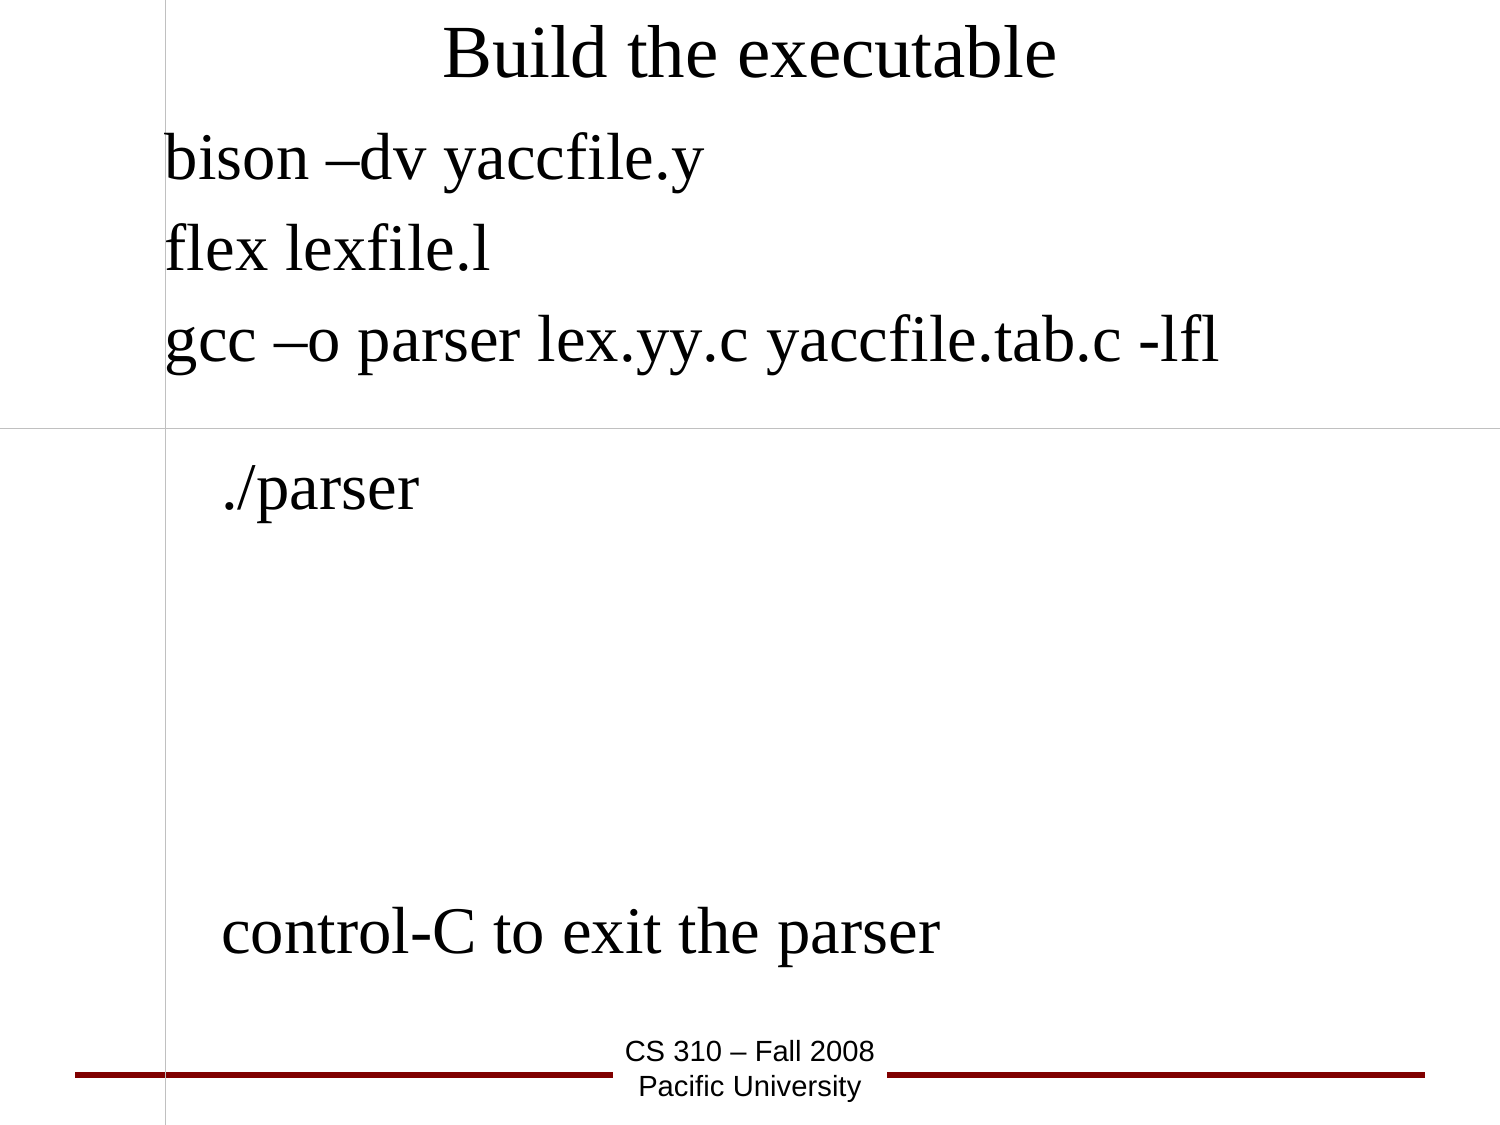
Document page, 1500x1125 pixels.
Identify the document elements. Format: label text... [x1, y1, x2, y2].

title Build the executable [112, 2, 1388, 103]
list bison –dv yaccfile.y flex lexfile.l gcc –o parser lex.yy.c yaccfile.tab.c -lfl ./parser control-C to exit the parser [150, 112, 1426, 1000]
